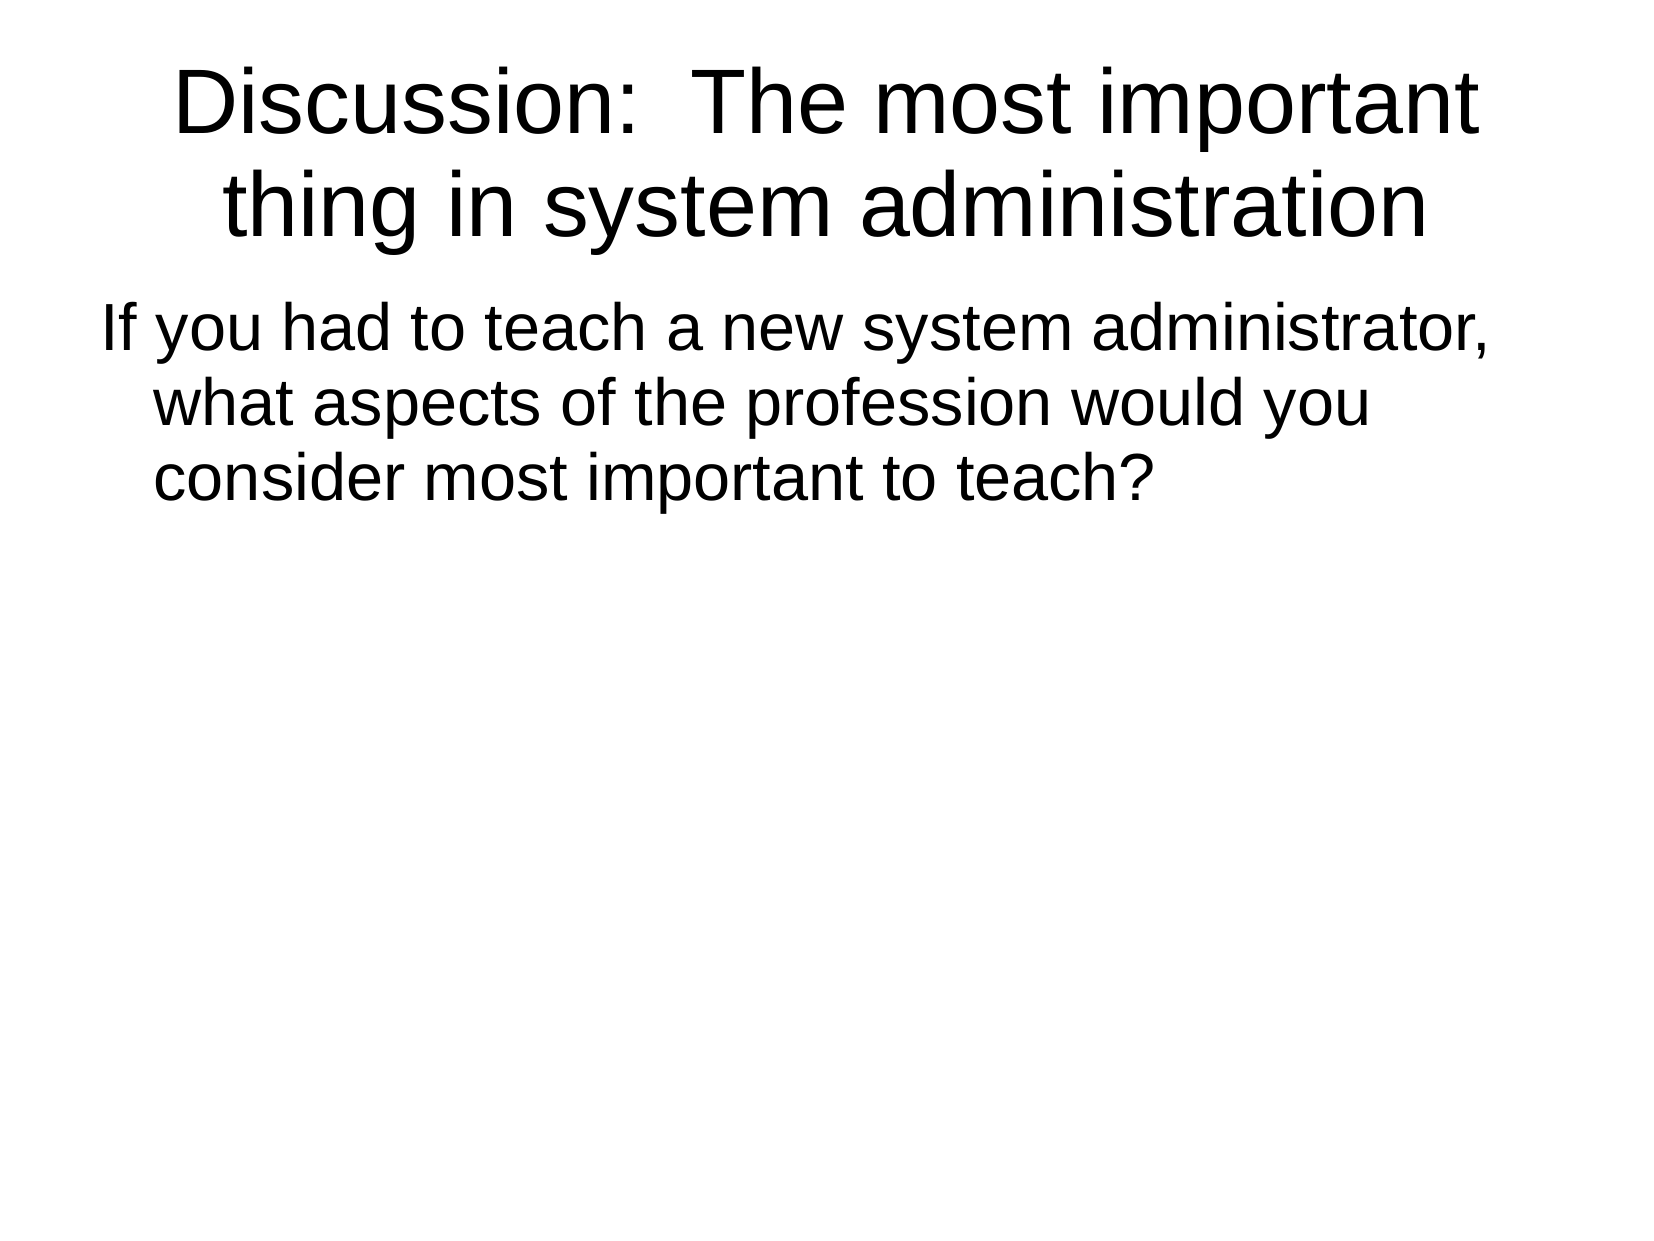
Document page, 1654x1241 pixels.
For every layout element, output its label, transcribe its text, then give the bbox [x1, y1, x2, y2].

title Discussion: The most important thing in system administration [82, 50, 1571, 256]
list If you had to teach a new system administrator, what aspects of the profession would you consider most important to teach? [82, 290, 1571, 1094]
